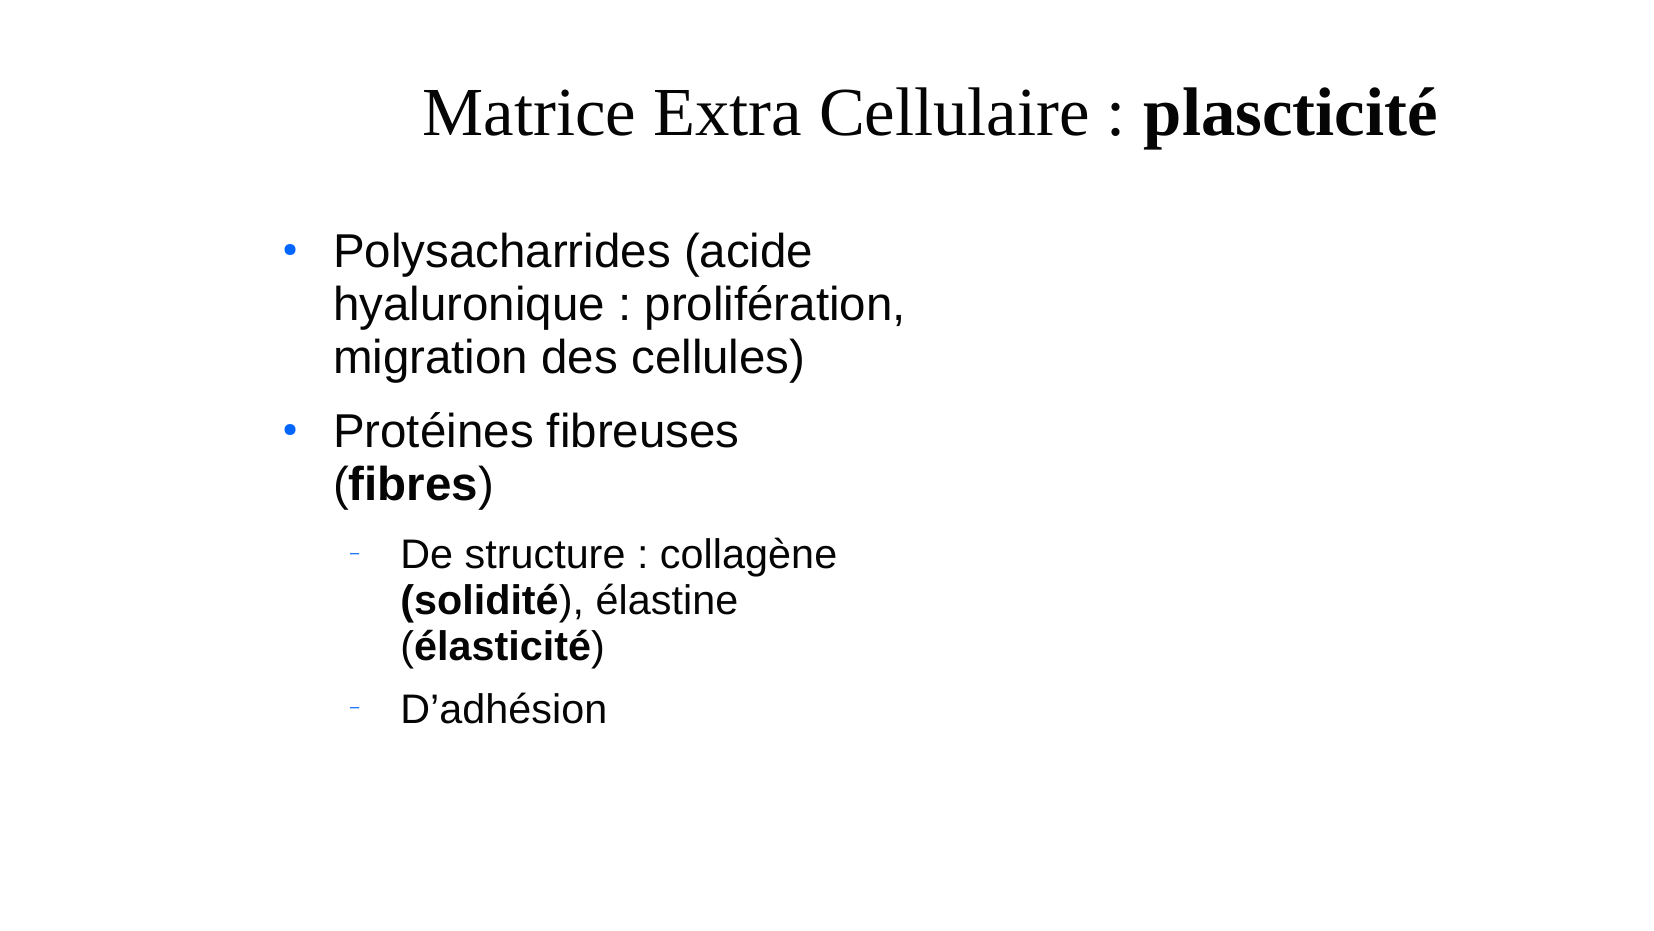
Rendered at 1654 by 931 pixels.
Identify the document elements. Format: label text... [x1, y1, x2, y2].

title Matrice Extra Cellulaire : plascticité [265, 35, 1595, 189]
list Polysacharrides (acide hyaluronique : prolifération, migration des cellules) Protéines fibreuses (fibres) De structure : collagène (solidité), élastine (élasticité) D’adhésion [265, 224, 915, 764]
